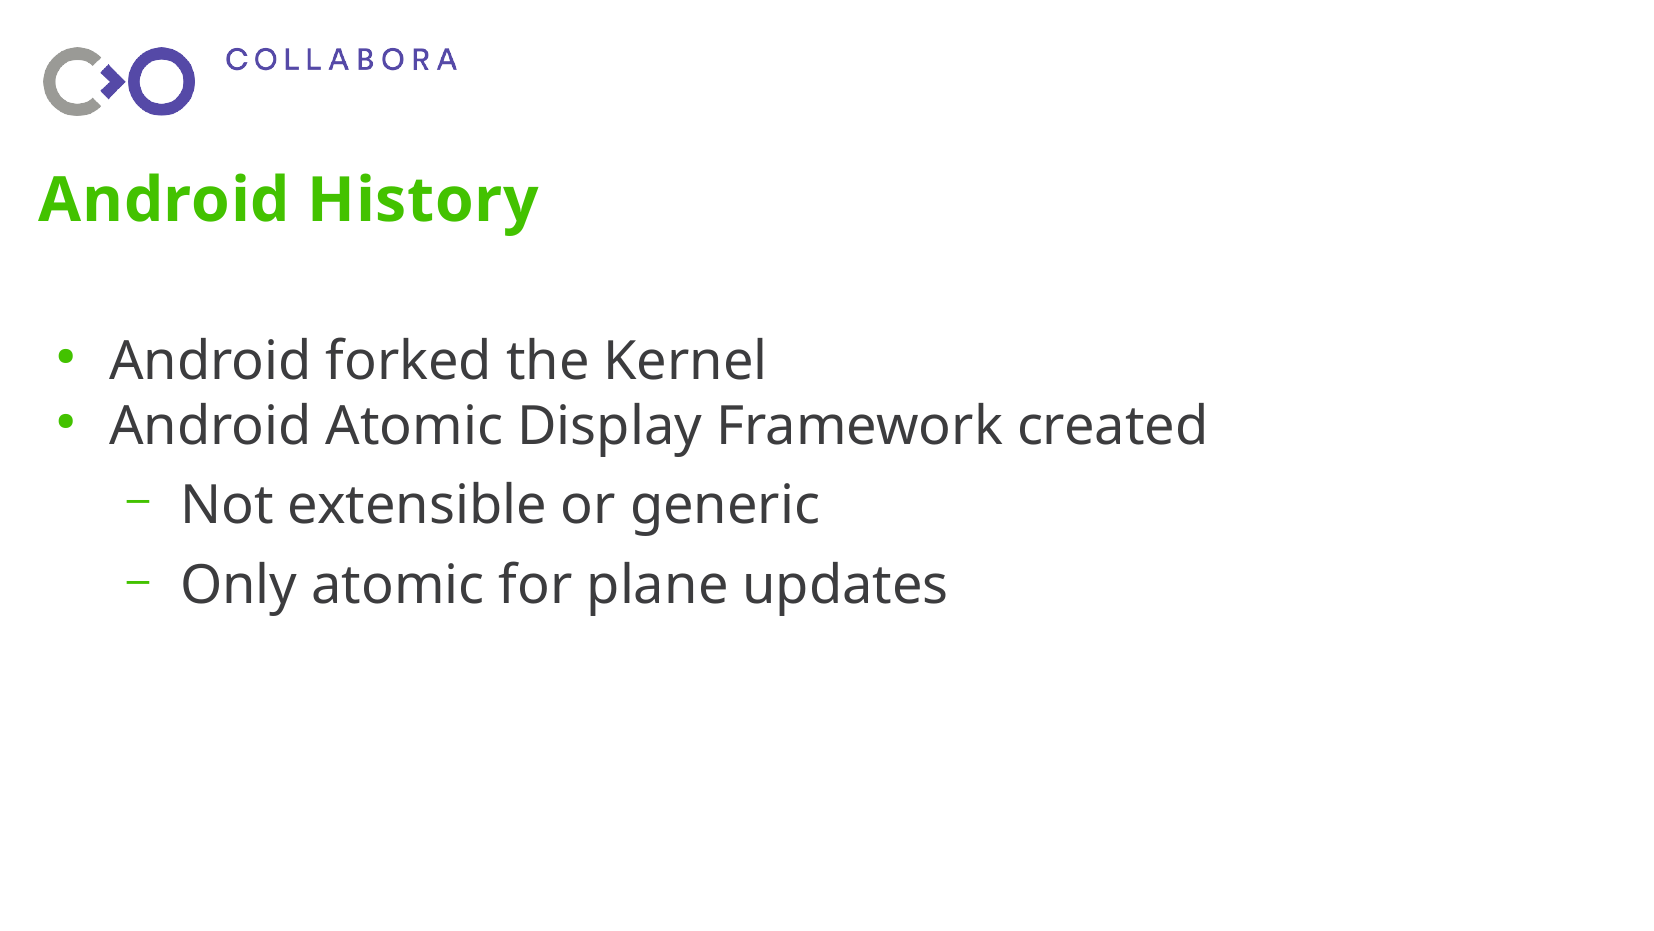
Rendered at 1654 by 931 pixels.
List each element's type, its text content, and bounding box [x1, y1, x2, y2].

title Android History [38, 159, 1614, 216]
list Android forked the Kernel Android Atomic Display Framework created Not extensible or generic Only atomic for plane updates [38, 325, 1614, 581]
picture [43, 47, 457, 116]
